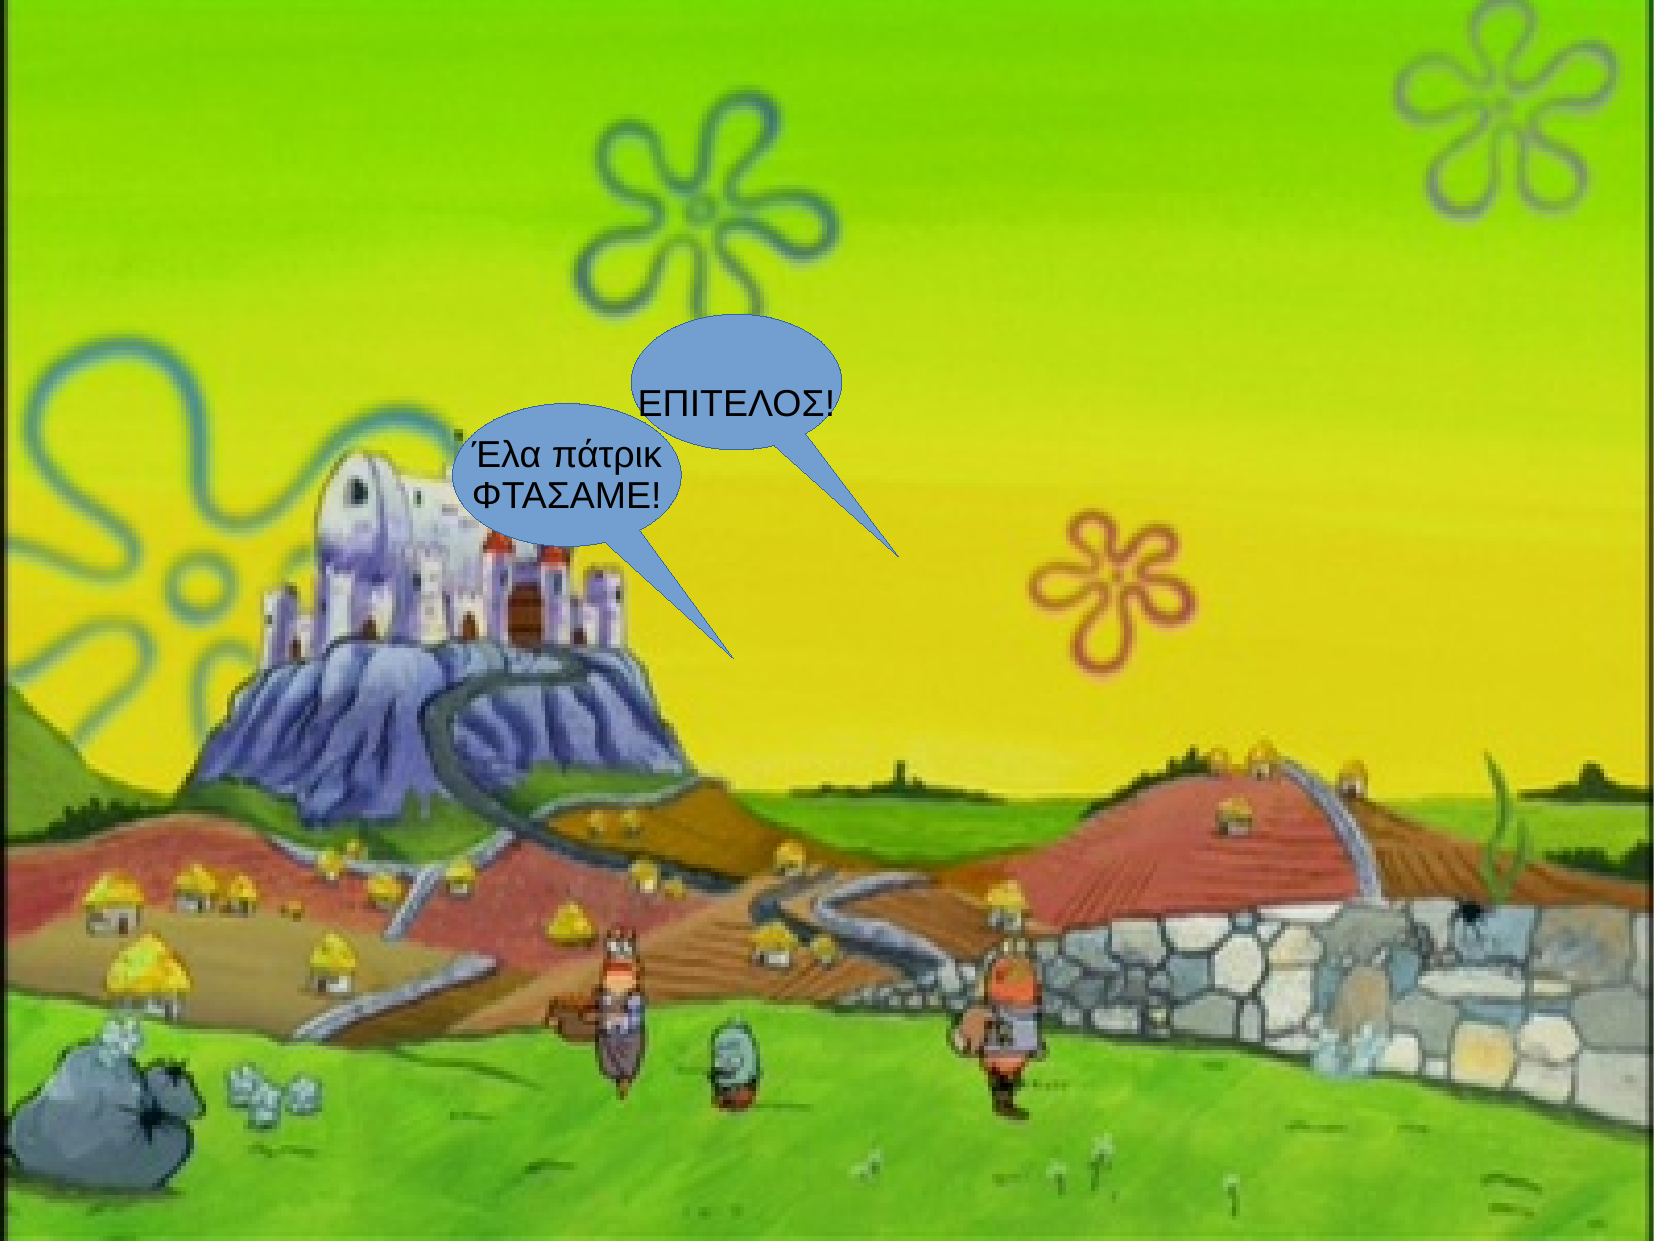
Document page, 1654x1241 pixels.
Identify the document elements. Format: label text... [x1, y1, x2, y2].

picture [0, 0, 1654, 1241]
text_box ΕΠΙΤΕΛΟΣ! [631, 314, 899, 557]
text_box Έλα πάτρικ ΦΤΑΣΑΜΕ! [452, 403, 734, 659]
